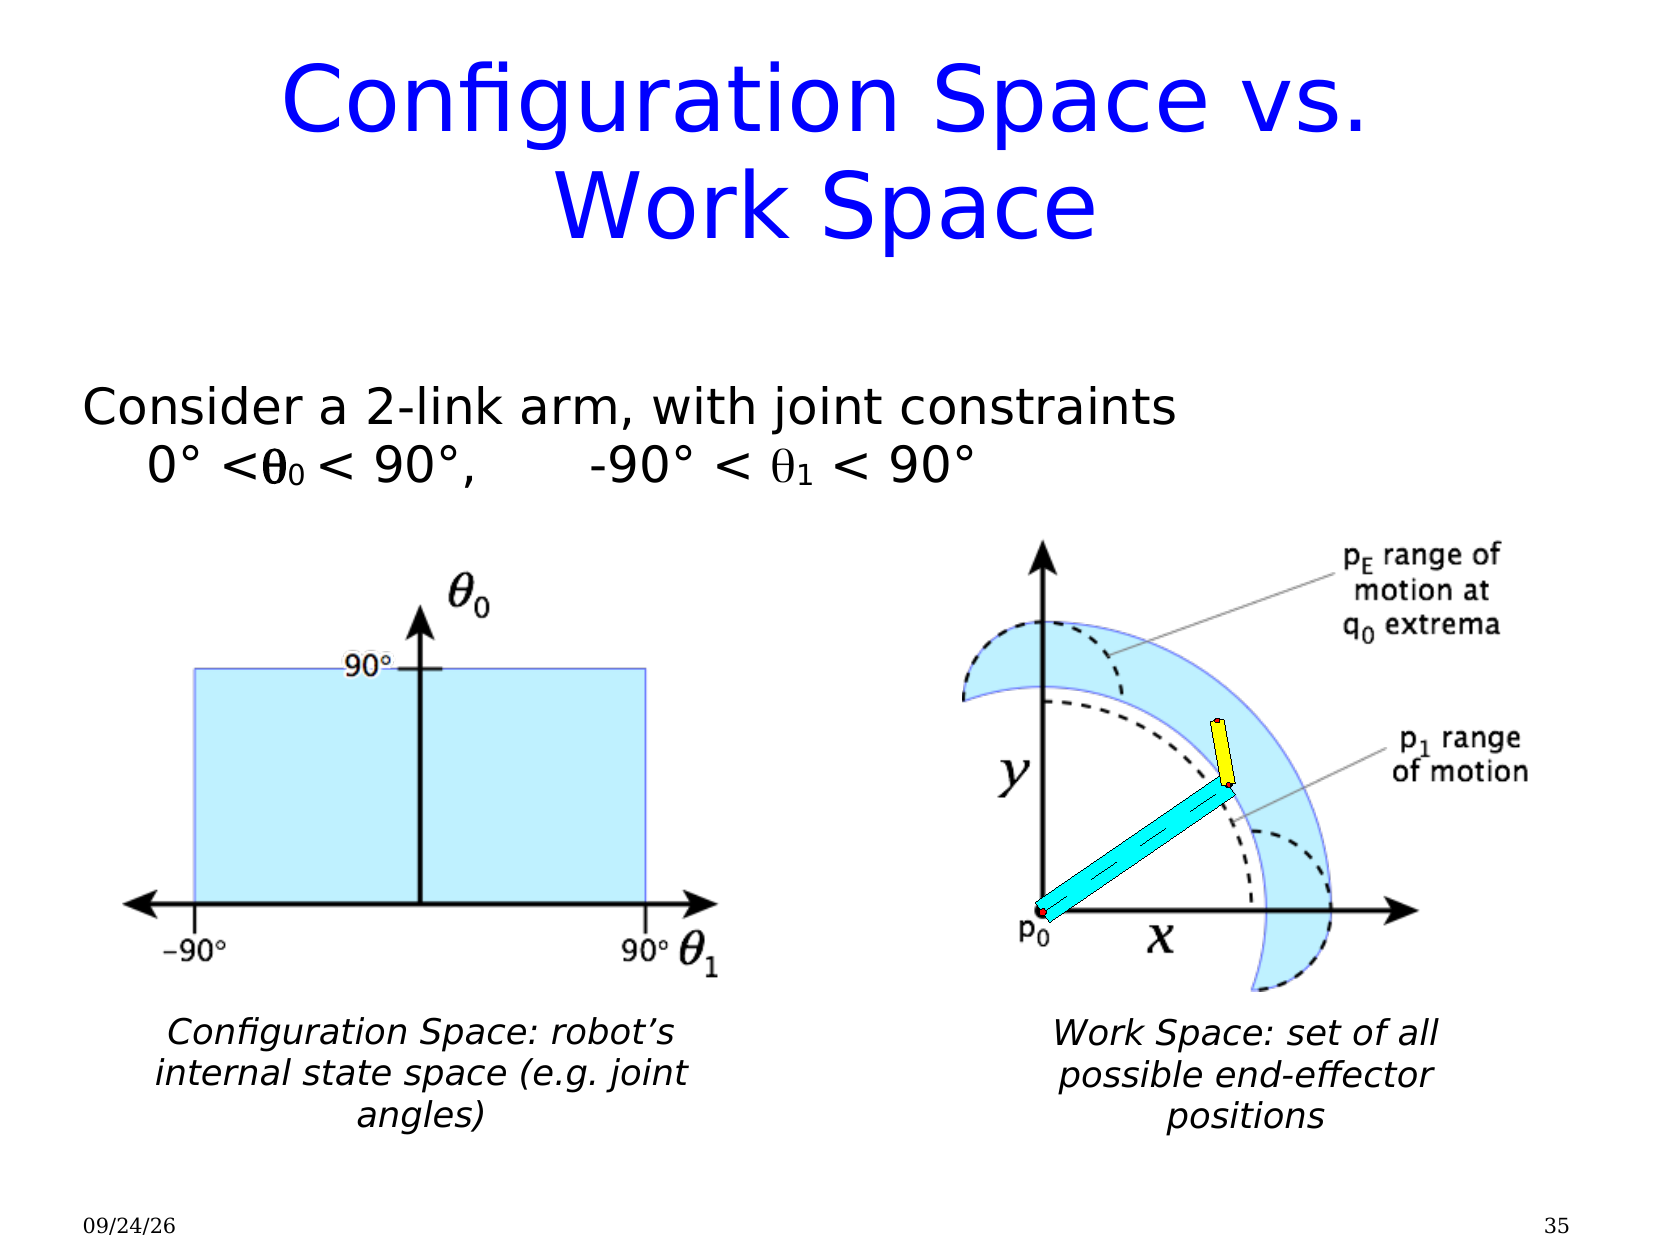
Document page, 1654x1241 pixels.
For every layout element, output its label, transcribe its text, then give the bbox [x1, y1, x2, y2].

picture [122, 555, 721, 997]
list Consider a 2-link arm, with joint constraints 0° <0 < 90°, -90° < 1 < 90° [82, 290, 1571, 1095]
text_box Work Space: set of all possible end-effector positions [1003, 1023, 1489, 1127]
text_box [1035, 718, 1236, 923]
title Configuration Space vs. Work Space [82, 45, 1571, 261]
text_box Configuration Space: robot’s internal state space (e.g. joint angles) [147, 1021, 696, 1126]
picture [962, 534, 1531, 992]
